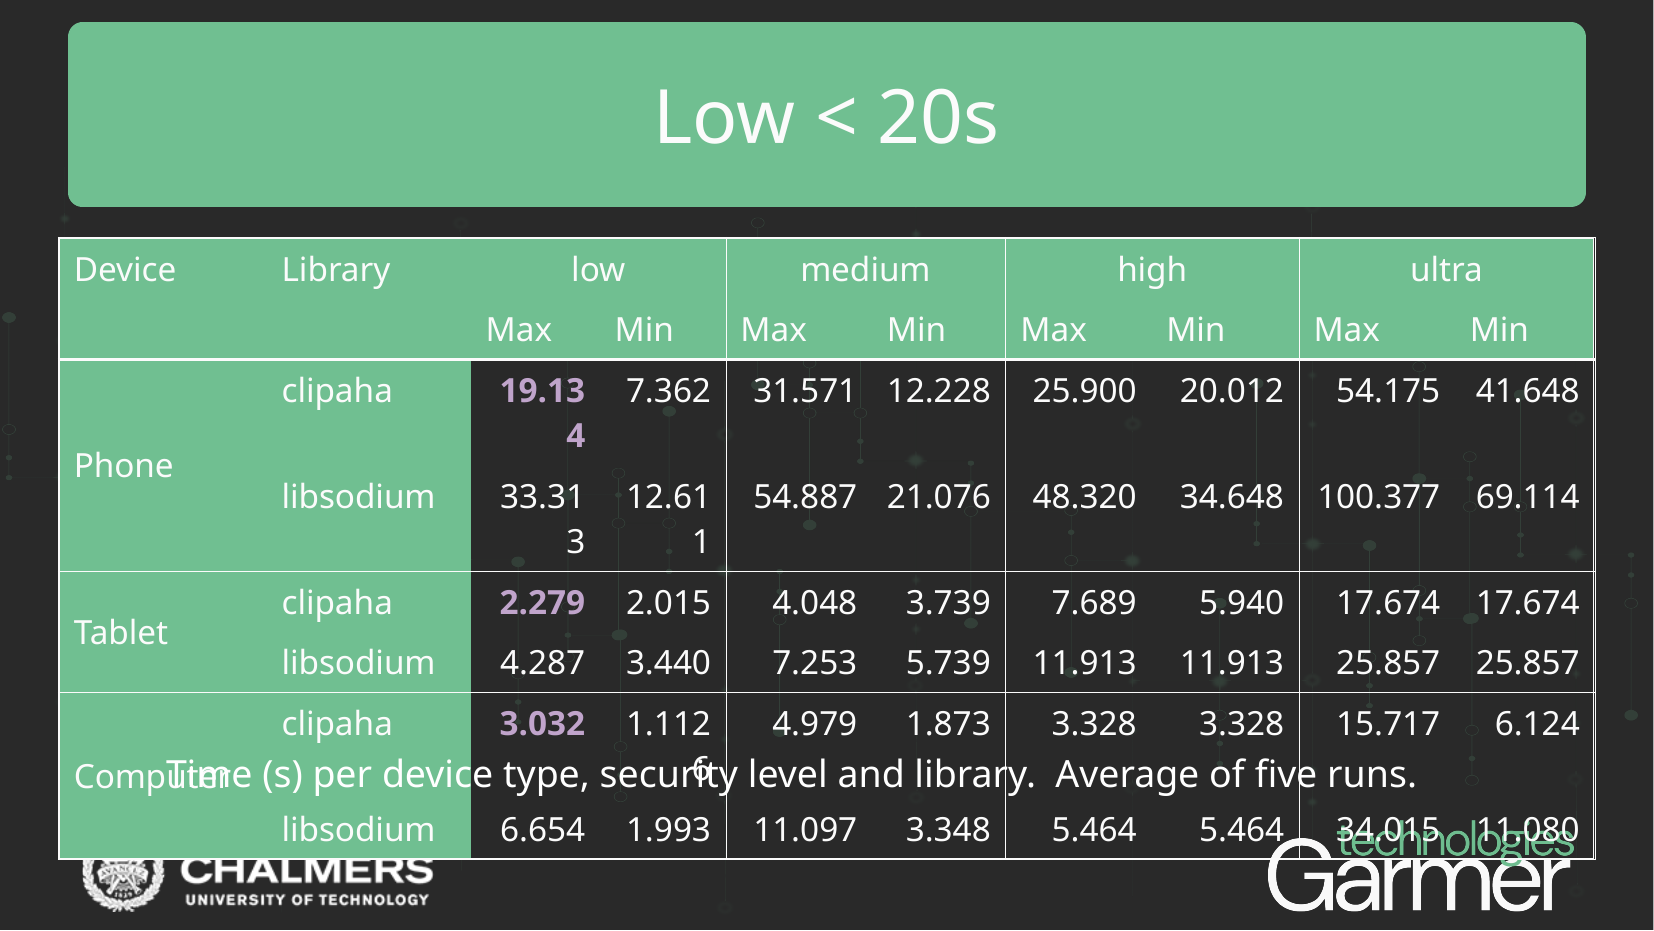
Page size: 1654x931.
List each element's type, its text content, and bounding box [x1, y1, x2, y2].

table_cell libsodium [267, 802, 471, 858]
table_header Device [60, 239, 267, 358]
table_header low [471, 239, 726, 299]
table_cell clipaha [320, 719, 330, 733]
table_cell 12.611 [600, 465, 726, 571]
table_cell 34.648 [1151, 465, 1299, 571]
table_cell clipaha [267, 361, 471, 465]
table_cell 1.873 [872, 693, 1005, 740]
table_cell clipaha [267, 693, 471, 740]
table_cell Min [872, 299, 1005, 358]
table_cell 5.464 [1006, 802, 1151, 858]
table_cell 6.124 [1455, 693, 1593, 798]
table_cell libsodium [267, 465, 471, 571]
table_cell 48.320 [1006, 465, 1151, 571]
table_cell 11.913 [1151, 632, 1299, 692]
table_cell 11.097 [727, 802, 872, 858]
picture [82, 860, 443, 912]
table_cell Phone [60, 361, 267, 571]
table_cell 3.328 [1006, 693, 1151, 740]
table_cell 7.362 [600, 361, 726, 465]
table_header medium [727, 239, 1005, 299]
table_cell 25.857 [1300, 632, 1455, 692]
table_cell 54.887 [727, 465, 872, 571]
table_cell 5.464 [1151, 802, 1299, 858]
table_cell 41.648 [1455, 361, 1593, 465]
table_cell 4.287 [471, 632, 600, 692]
table_cell Tablet [60, 572, 267, 692]
table_cell 17.674 [1300, 572, 1455, 632]
table_cell 25.857 [1455, 632, 1593, 692]
table_cell Max [1300, 299, 1455, 358]
table_cell 3.348 [872, 802, 1005, 858]
picture [1246, 807, 1607, 912]
table_cell 15.717 [1300, 693, 1455, 740]
table_cell 34.015 [1300, 802, 1455, 858]
table_cell 25.900 [1006, 361, 1151, 465]
table_cell 2.015 [600, 572, 726, 632]
table_cell 3.440 [600, 632, 726, 692]
table_cell 11.913 [1006, 632, 1151, 692]
table_cell libsodium [267, 632, 471, 692]
table_cell Min [1455, 299, 1593, 358]
table_cell 3.032 [471, 693, 600, 740]
table_cell Max [727, 299, 872, 358]
table_cell Max [1006, 299, 1151, 358]
table_cell 1.993 [600, 802, 726, 858]
table_cell 100.377 [1300, 465, 1455, 571]
table_cell clipaha [267, 572, 471, 632]
table_cell 20.012 [1151, 361, 1299, 465]
table_cell 12.228 [872, 361, 1005, 465]
table_cell Min [600, 299, 726, 358]
table_cell 3.739 [872, 572, 1005, 632]
table_cell 6.654 [471, 802, 600, 858]
table_cell 5.940 [1151, 572, 1299, 632]
table_cell 54.175 [1300, 361, 1455, 465]
title Low < 20s [82, 37, 1571, 193]
table_cell 2.279 [471, 572, 600, 632]
table_cell 19.134 [471, 361, 600, 465]
table_cell 11.080 [1455, 798, 1593, 858]
table_header Library [267, 239, 471, 358]
table_cell 7.253 [727, 632, 872, 692]
table_cell 33.313 [471, 465, 600, 571]
table_cell 1.1126 [600, 693, 726, 740]
table_cell 3.328 [1151, 693, 1299, 740]
table_cell Min [1151, 299, 1299, 358]
table_cell 31.571 [727, 361, 872, 465]
table_cell 7.689 [1006, 572, 1151, 632]
table_header ultra [1300, 239, 1593, 299]
table_header high [1006, 239, 1299, 299]
table_cell 5.739 [872, 632, 1005, 692]
table_cell Computer [60, 693, 267, 858]
table_cell 21.076 [872, 465, 1005, 571]
text_box Time (s) per device type, security level and library. Average of five runs. [151, 740, 1503, 802]
table_cell 17.674 [1455, 572, 1593, 632]
table_cell 4.979 [727, 693, 872, 740]
table_cell 4.048 [727, 572, 872, 632]
table_cell 69.114 [1455, 465, 1593, 571]
table_cell Max [471, 299, 600, 358]
